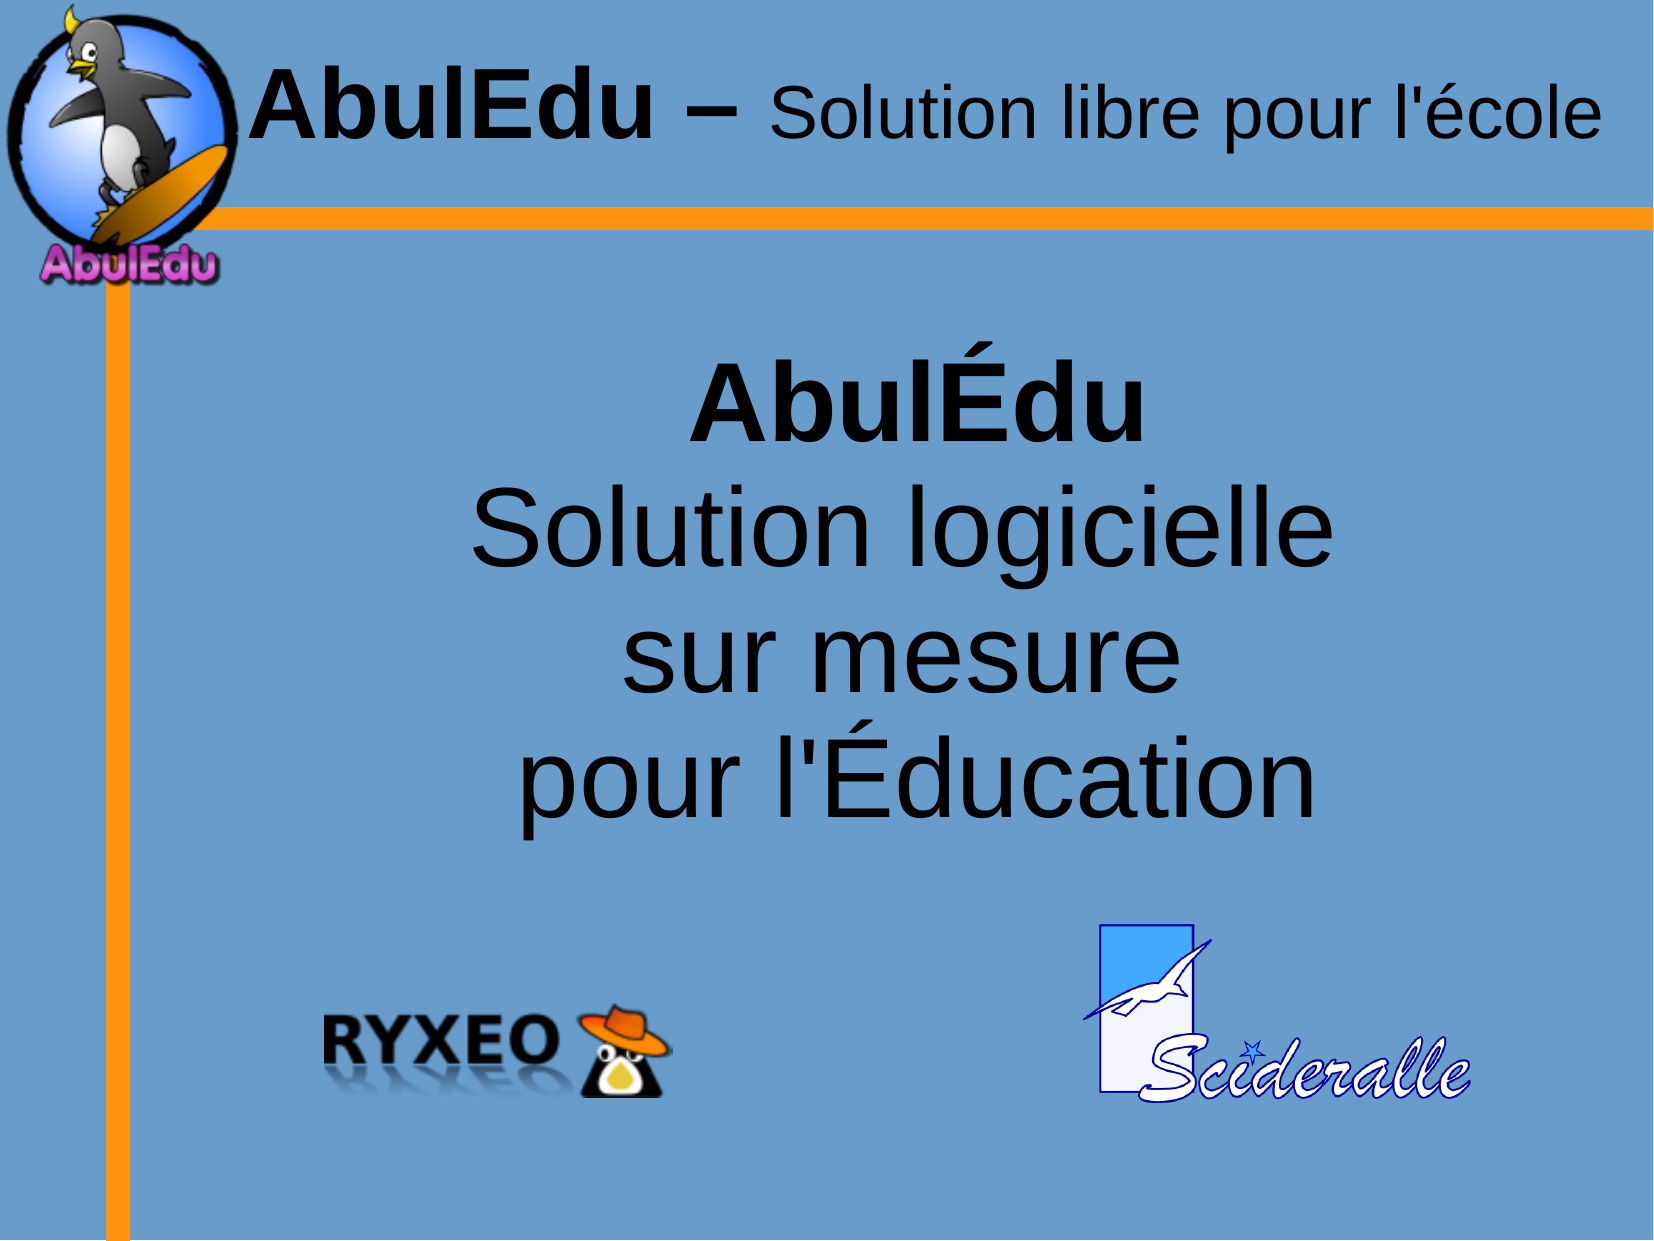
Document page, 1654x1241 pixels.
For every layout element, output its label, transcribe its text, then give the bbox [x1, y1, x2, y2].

picture [1079, 915, 1477, 1110]
subtitle AbulÉdu Solution logicielle sur mesure pour l'Éducation [177, 295, 1625, 886]
picture [0, 0, 248, 292]
picture [324, 1003, 673, 1098]
title AbulEdu – Solution libre pour l'école [248, 0, 1636, 208]
